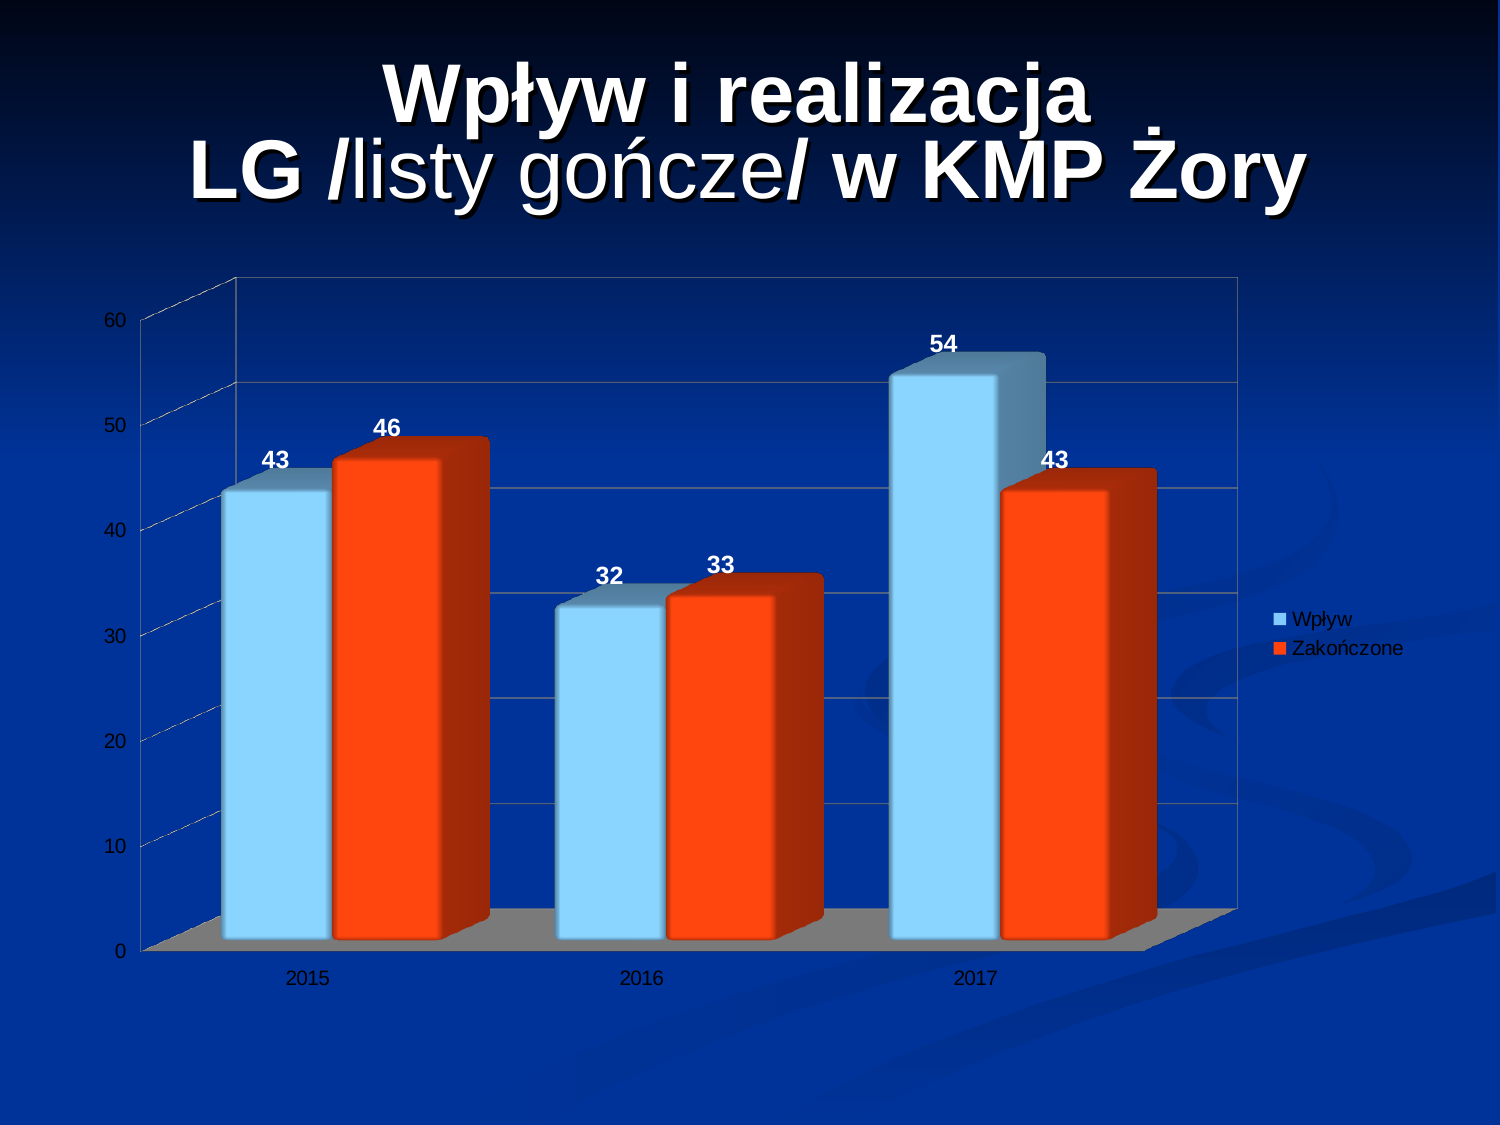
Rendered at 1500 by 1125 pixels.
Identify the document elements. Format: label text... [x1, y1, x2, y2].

title Wpływ i realizacja LG /listy gończe/ w KMP Żory [75, 21, 1423, 255]
chart [75, 262, 1423, 1005]
